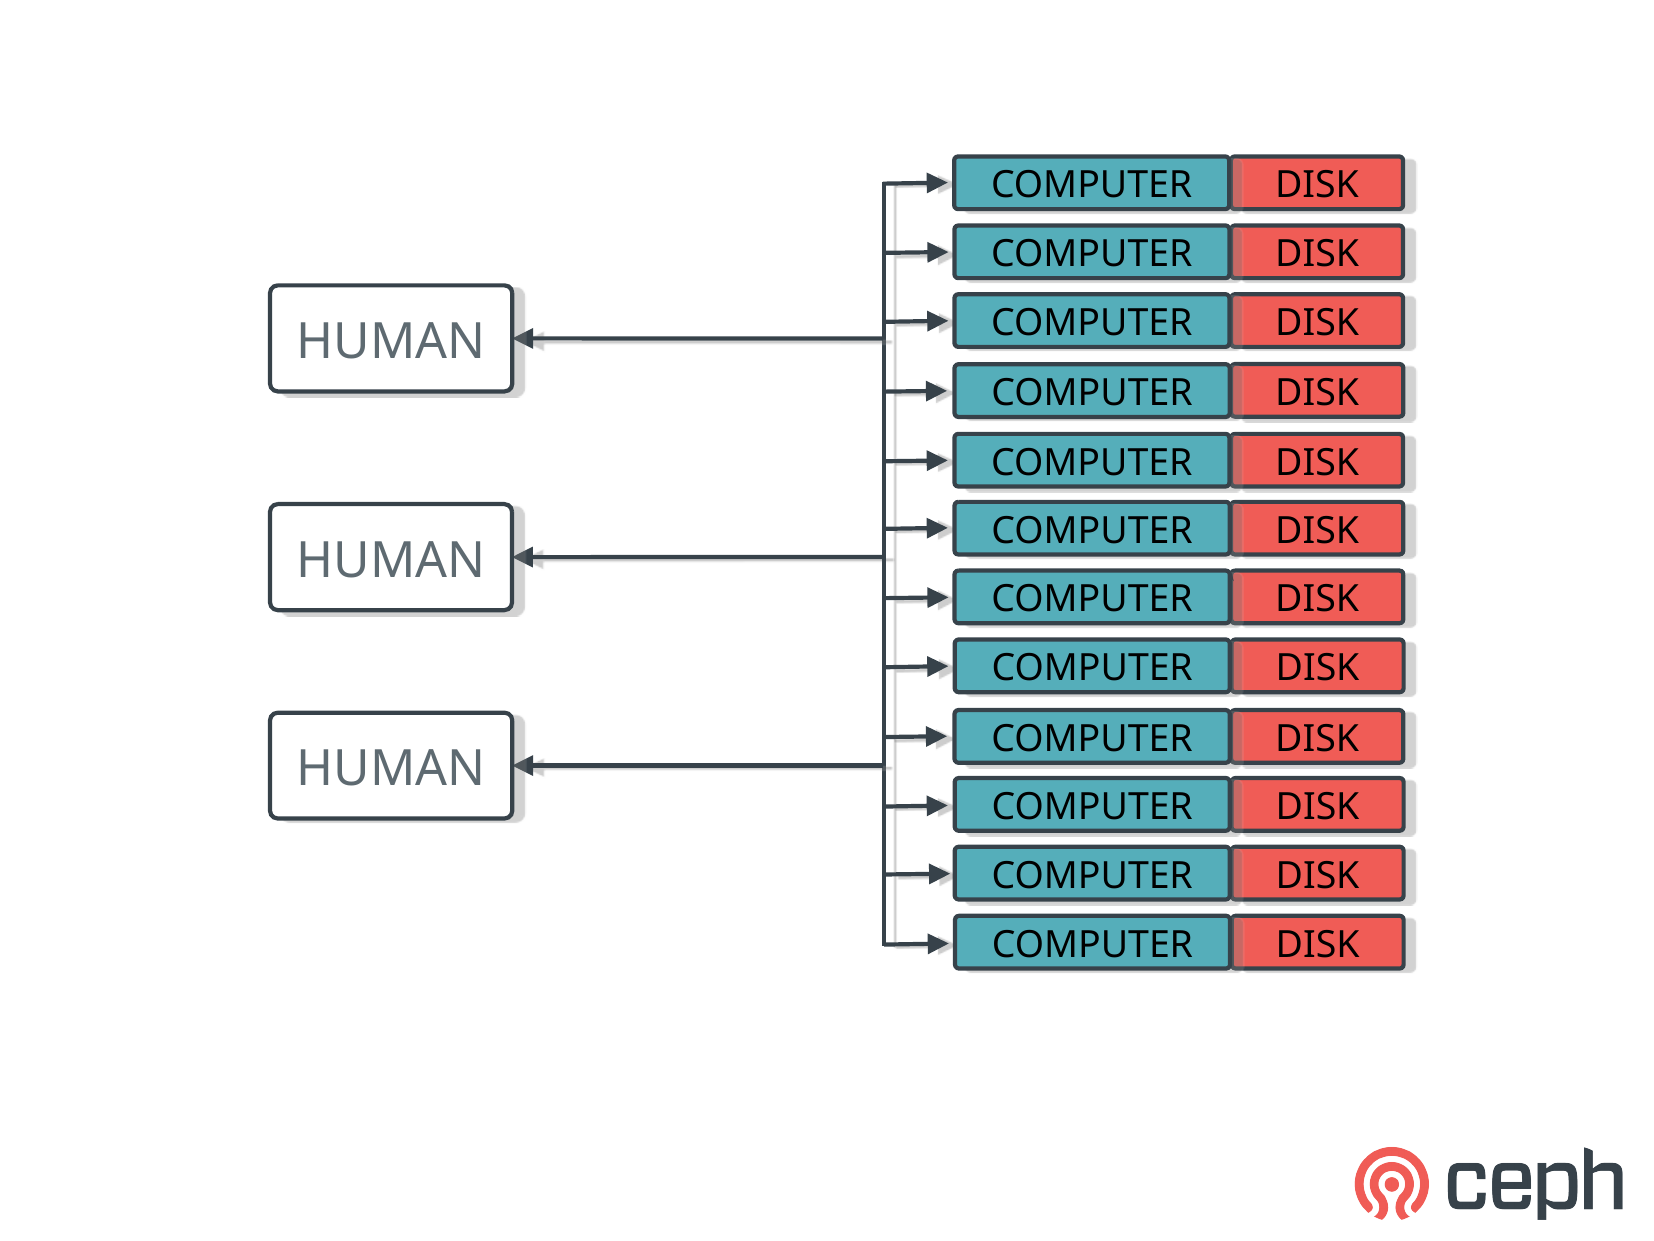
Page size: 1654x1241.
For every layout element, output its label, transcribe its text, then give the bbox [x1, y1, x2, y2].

text_box COMPUTER [954, 364, 1230, 417]
text_box DISK [1231, 710, 1404, 763]
text_box HUMAN [270, 285, 513, 392]
text_box COMPUTER [954, 846, 1230, 900]
text_box DISK [1231, 915, 1404, 969]
text_box DISK [1231, 294, 1404, 347]
text_box COMPUTER [954, 639, 1230, 693]
text_box HUMAN [270, 712, 513, 819]
text_box DISK [1231, 846, 1404, 900]
text_box COMPUTER [954, 570, 1230, 624]
text_box DISK [1231, 433, 1404, 487]
text_box COMPUTER [954, 294, 1230, 347]
picture [1308, 1100, 1654, 1241]
text_box DISK [1231, 364, 1404, 417]
text_box COMPUTER [954, 156, 1230, 210]
text_box COMPUTER [954, 710, 1230, 763]
text_box DISK [1231, 225, 1404, 279]
text_box DISK [1231, 639, 1404, 693]
text_box DISK [1231, 570, 1404, 624]
text_box COMPUTER [954, 501, 1230, 555]
text_box HUMAN [270, 504, 513, 611]
text_box DISK [1231, 501, 1404, 555]
text_box COMPUTER [954, 778, 1230, 831]
text_box COMPUTER [954, 225, 1230, 279]
text_box COMPUTER [955, 915, 1231, 969]
text_box DISK [1230, 156, 1404, 210]
text_box DISK [1231, 778, 1404, 831]
text_box COMPUTER [954, 433, 1230, 487]
